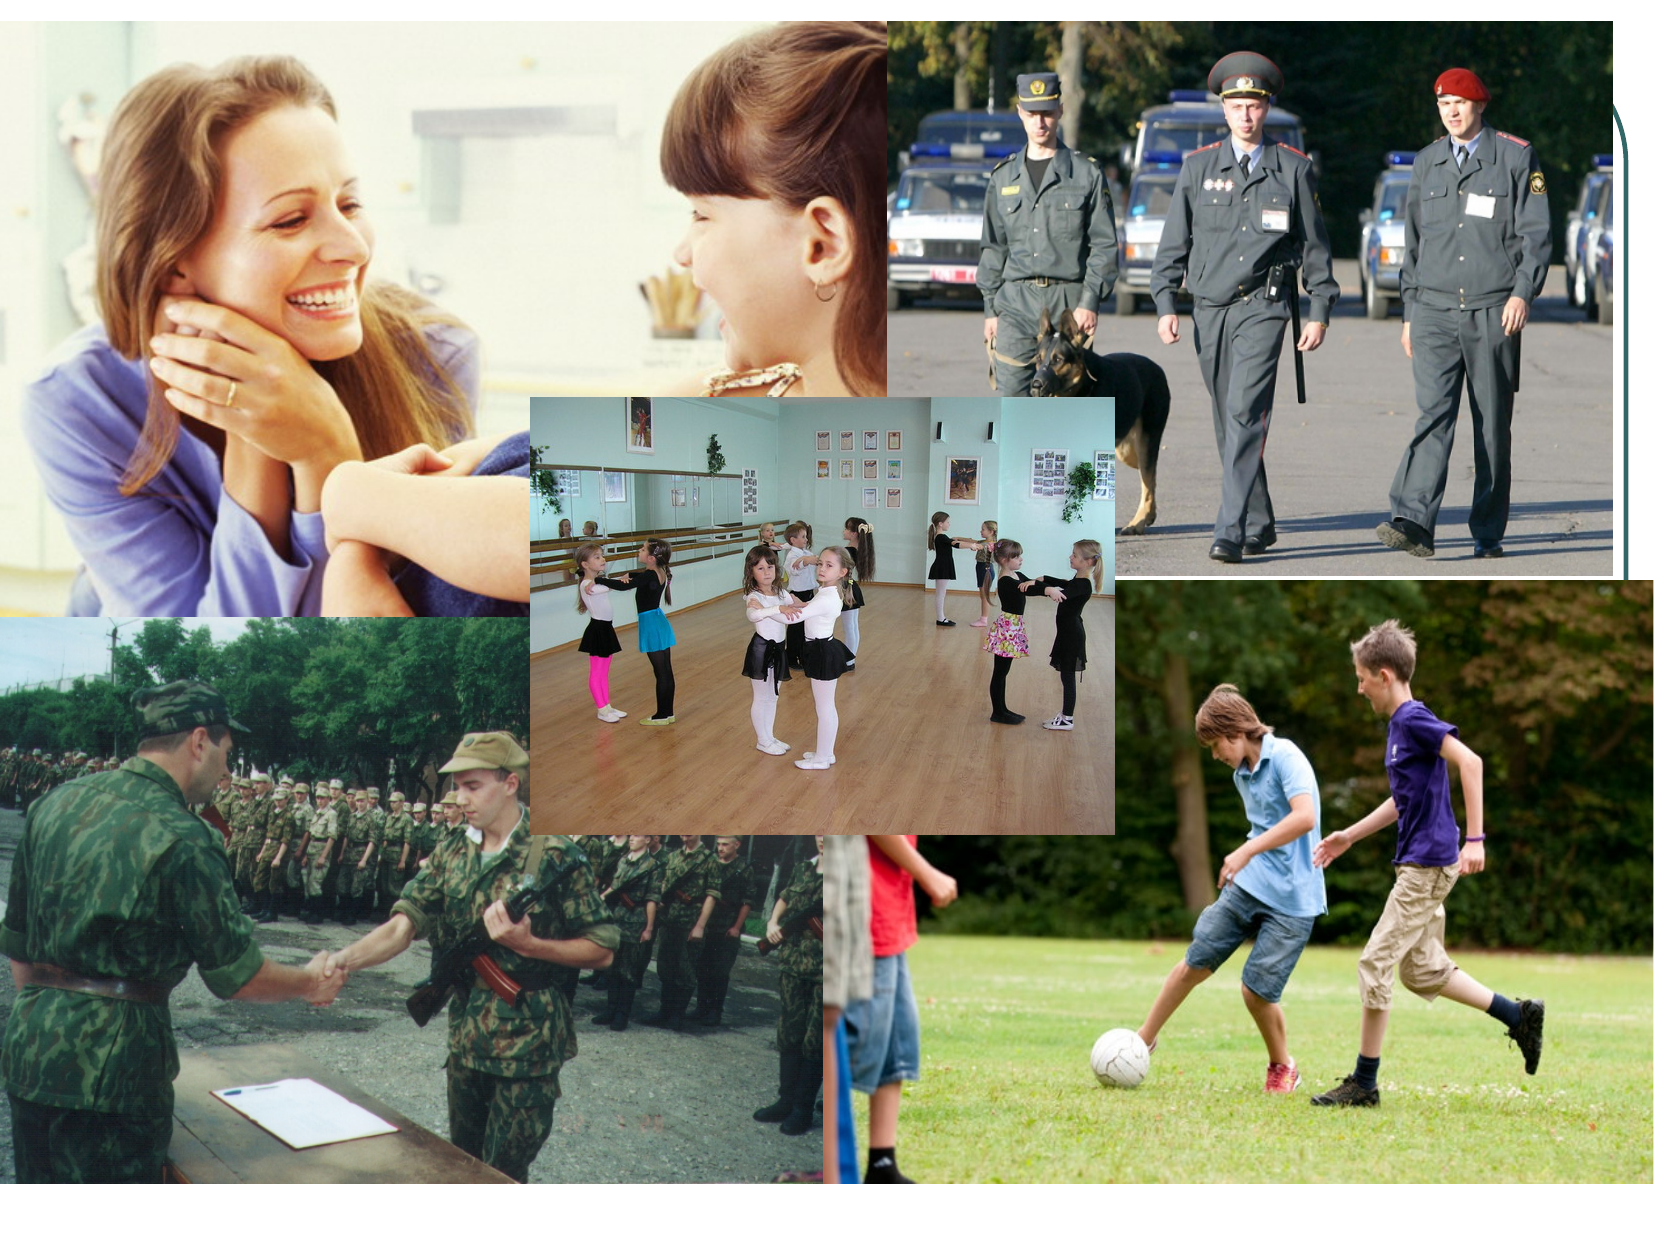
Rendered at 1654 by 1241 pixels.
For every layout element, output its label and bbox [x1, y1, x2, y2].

picture [0, 21, 1654, 1185]
list [1115, 576, 1498, 580]
